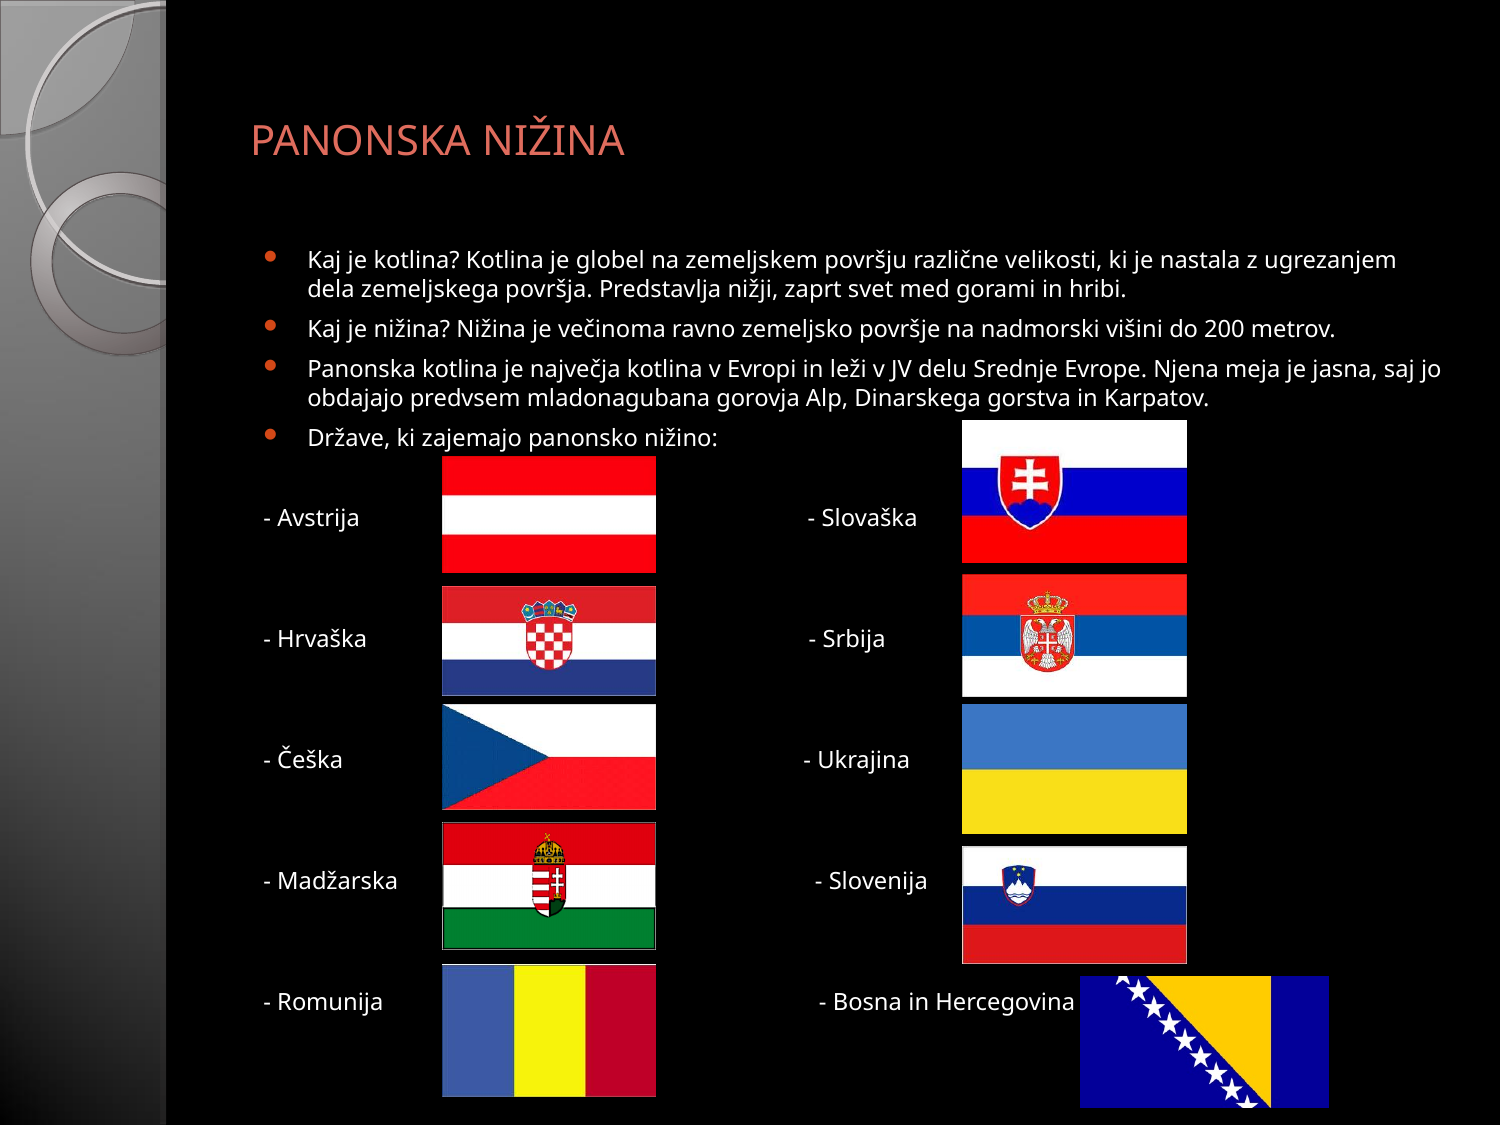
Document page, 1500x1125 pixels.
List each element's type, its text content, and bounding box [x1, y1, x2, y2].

picture [62, 195, 166, 280]
list Kaj je kotlina? Kotlina je globel na zemeljskem površju različne velikosti, ki je nastala z ugrezanjem dela zemeljskega površja. Predstavlja nižji, zaprt svet med gorami in hribi. Kaj je nižina? Nižina je večinoma ravno zemeljsko površje na nadmorski višini do 200 metrov. Panonska kotlina je največja kotlina v Evropi in leži v JV delu Srednje Evrope. Njena meja je jasna, saj jo obdajajo predvsem mladonagubana gorovja Alp, Dinarskega gorstva in Karpatov. Države, ki zajemajo panonsko nižino: - Avstrija - Slovaška - Hrvaška - Srbija - Češka - Ukrajina - Madžarska - Slovenija - Romunija - Bosna in Hercegovina [235, 237, 1466, 1025]
picture [442, 822, 656, 950]
picture [962, 574, 1187, 697]
picture [442, 586, 656, 697]
picture [962, 420, 1187, 563]
picture [31, 11, 166, 207]
picture [442, 964, 656, 1097]
picture [136, 0, 166, 4]
picture [53, 239, 166, 332]
picture [0, 134, 166, 1125]
picture [442, 456, 656, 573]
picture [962, 704, 1187, 834]
picture [1080, 976, 1329, 1108]
title PANONSKA NIŽINA [235, 45, 1466, 233]
picture [962, 846, 1187, 965]
picture [442, 704, 656, 810]
